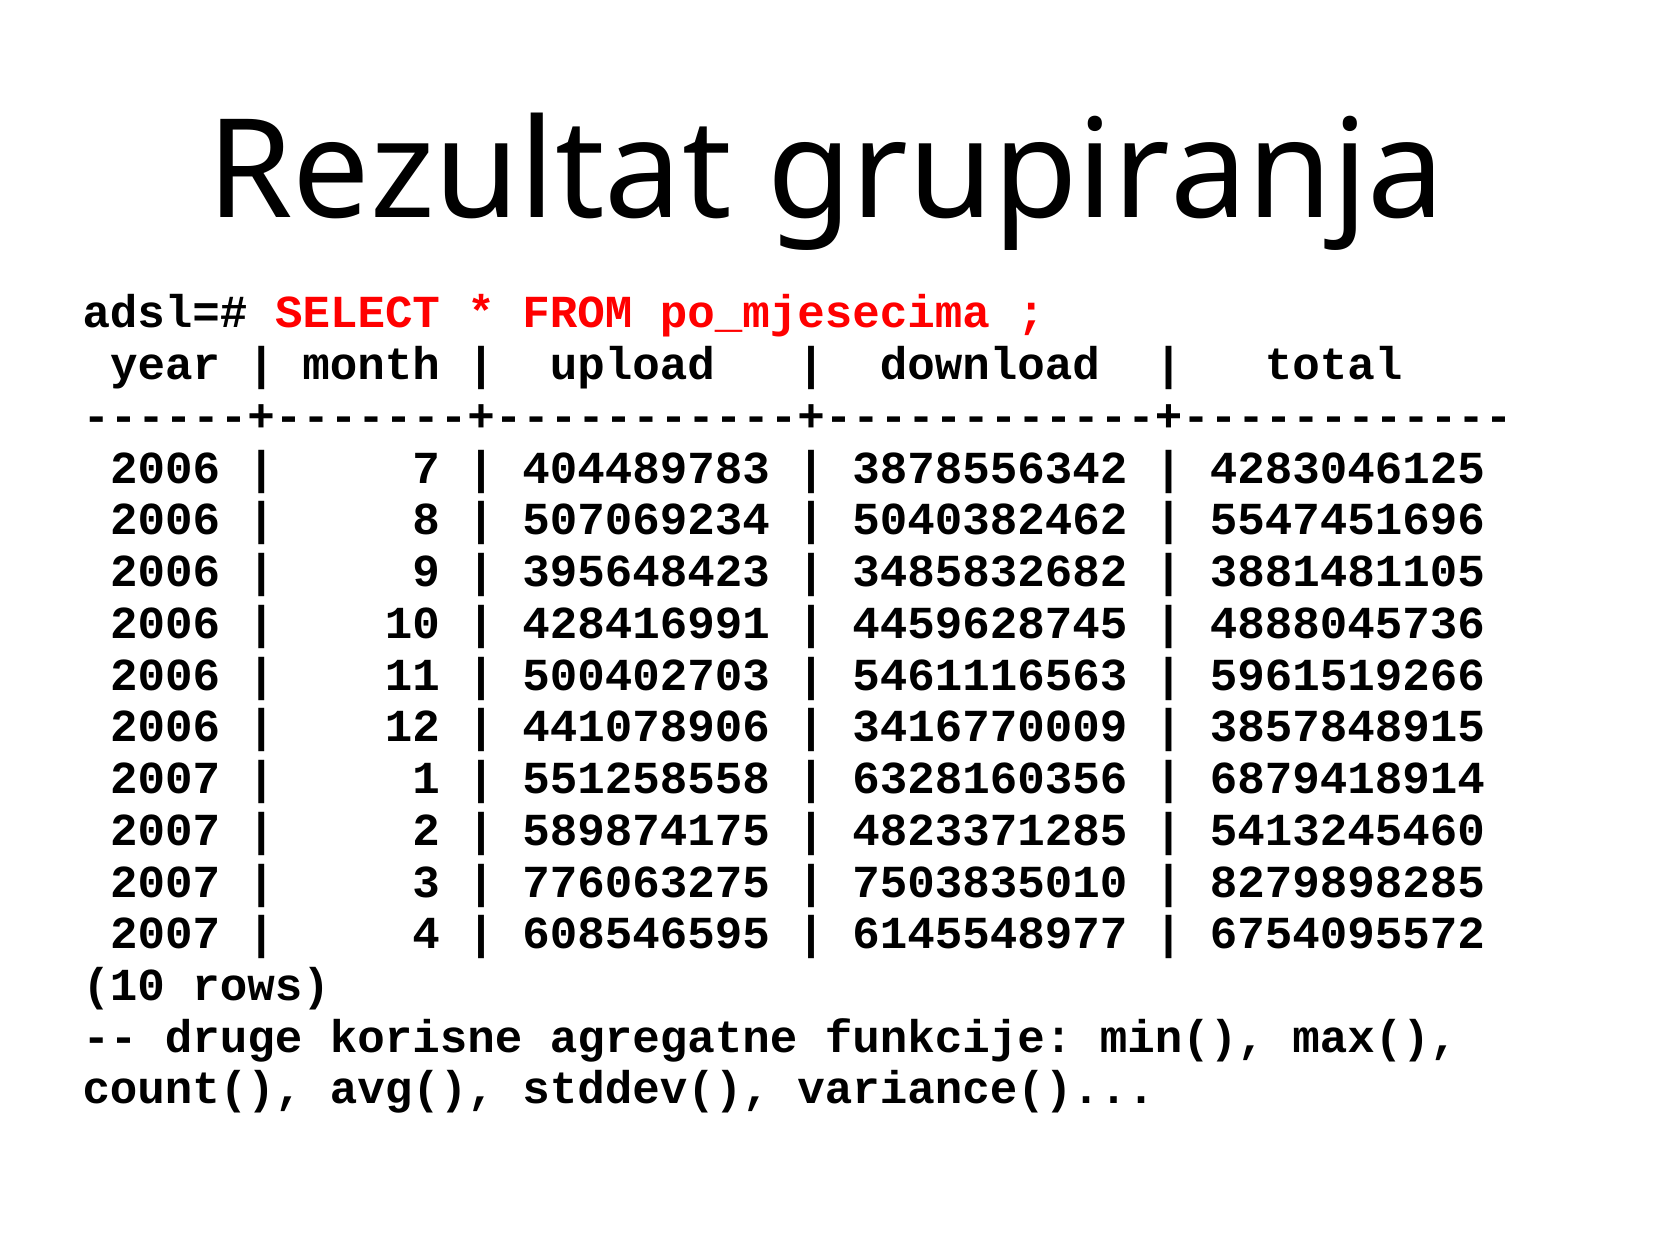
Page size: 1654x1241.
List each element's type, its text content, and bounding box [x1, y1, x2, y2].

title Rezultat grupiranja [82, 56, 1571, 250]
list adsl=# SELECT * FROM po_mjesecima ; year | month | upload | download | total ------+-------+-----------+------------+------------ 2006 | 7 | 404489783 | 3878556342 | 4283046125 2006 | 8 | 507069234 | 5040382462 | 5547451696 2006 | 9 | 395648423 | 3485832682 | 3881481105 2006 | 10 | 428416991 | 4459628745 | 4888045736 2006 | 11 | 500402703 | 5461116563 | 5961519266 2006 | 12 | 441078906 | 3416770009 | 3857848915 2007 | 1 | 551258558 | 6328160356 | 6879418914 2007 | 2 | 589874175 | 4823371285 | 5413245460 2007 | 3 | 776063275 | 7503835010 | 8279898285 2007 | 4 | 608546595 | 6145548977 | 6754095572 (10 rows) -- druge korisne agregatne funkcije: min(), max(), count(), avg(), stddev(), variance()... [82, 290, 1571, 1118]
